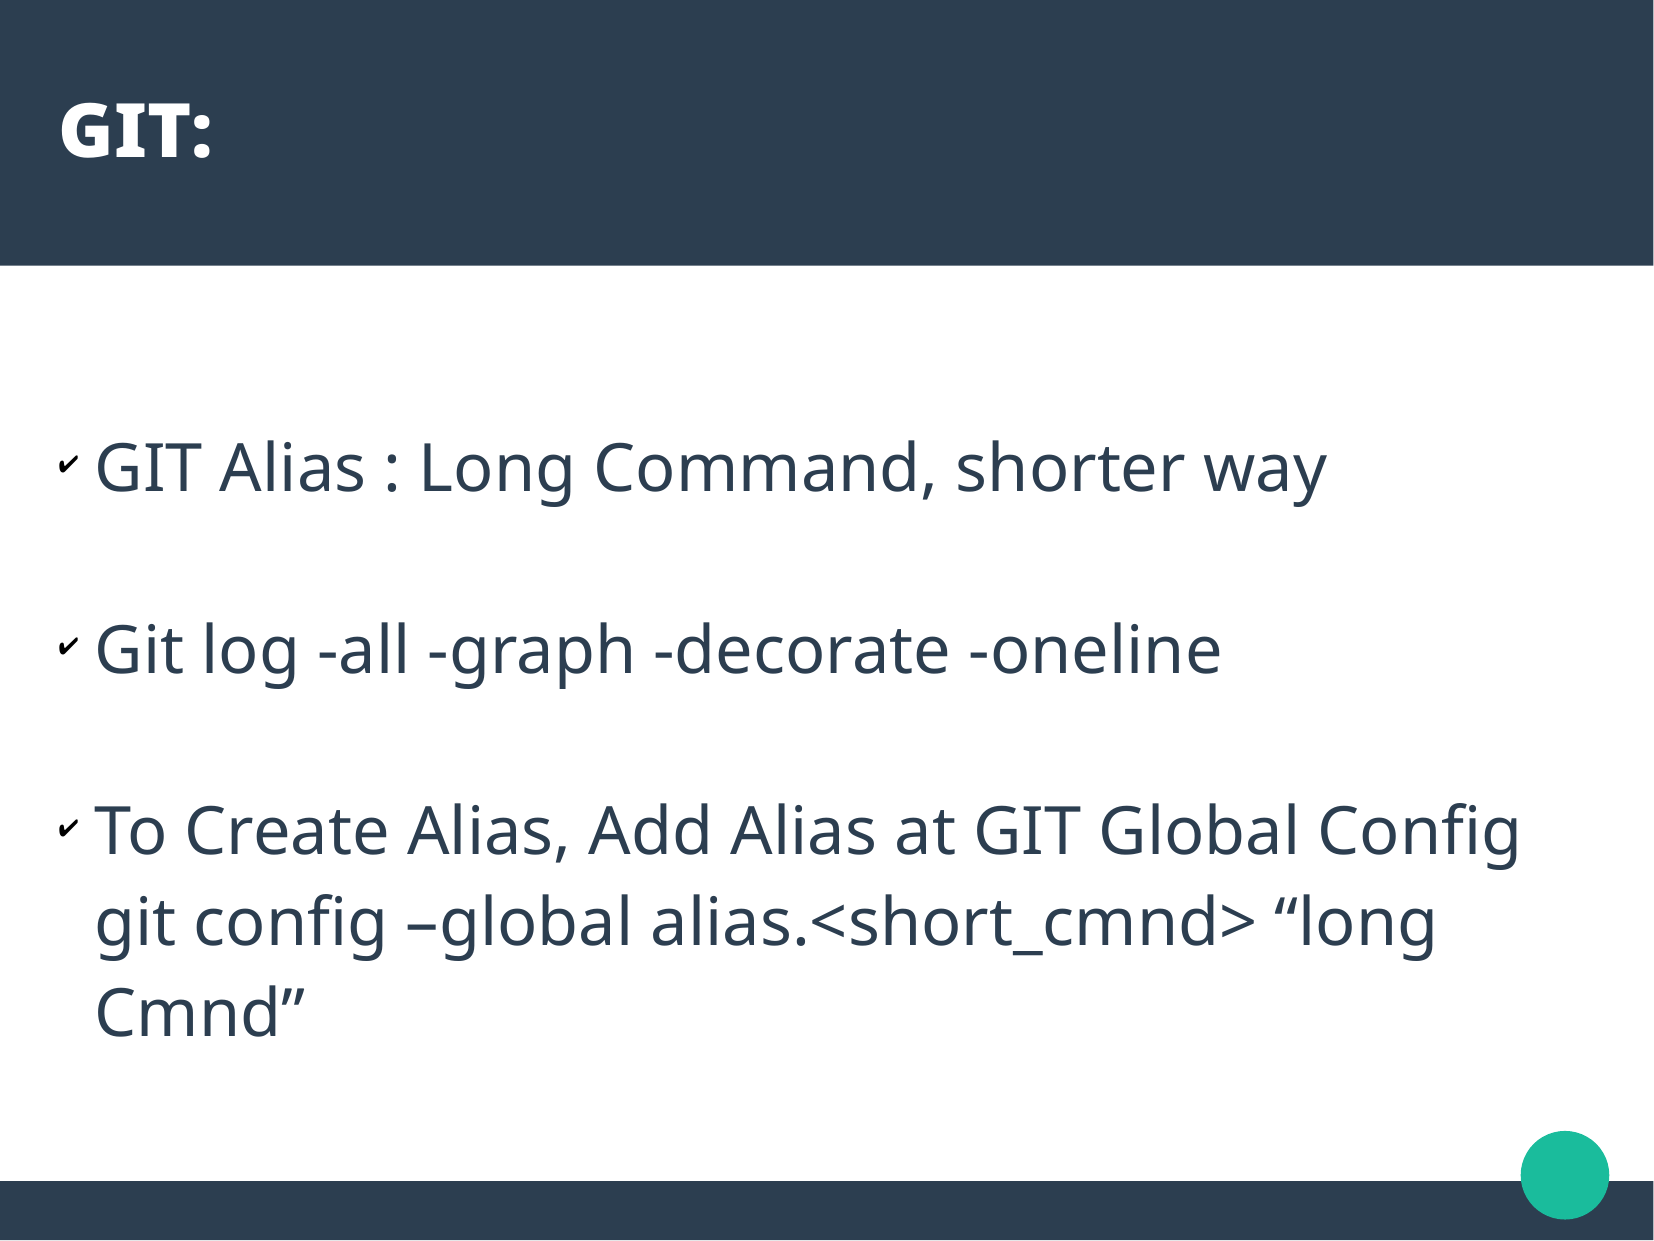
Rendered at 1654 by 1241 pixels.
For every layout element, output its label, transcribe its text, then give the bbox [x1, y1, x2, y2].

subtitle GIT Alias : Long Command, shorter way Git log -all -graph -decorate -oneline To Create Alias, Add Alias at GIT Global Config git config –global alias.<short_cmnd> “long Cmnd” [59, 271, 1595, 1205]
title GIT: [59, 40, 1595, 216]
